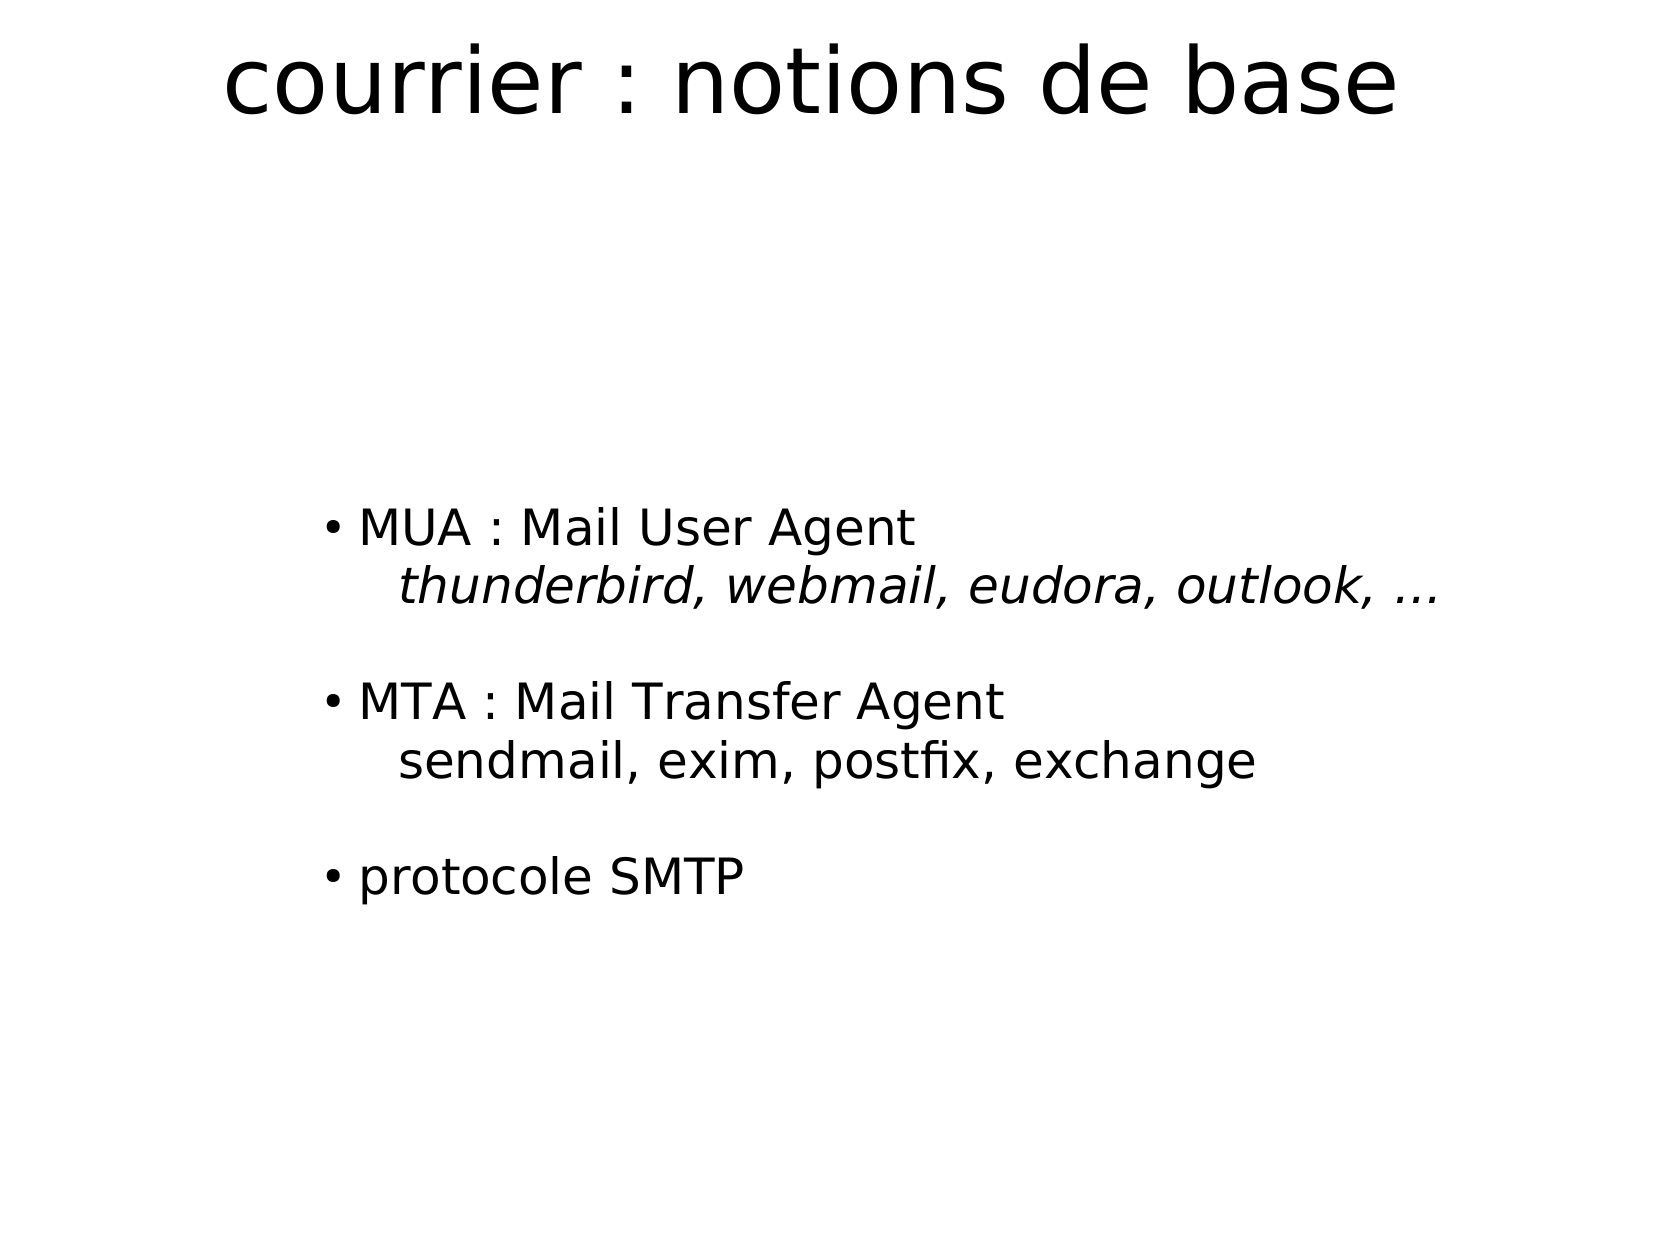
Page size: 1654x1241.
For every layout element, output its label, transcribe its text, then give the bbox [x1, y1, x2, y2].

text_box MUA : Mail User Agent thunderbird, webmail, eudora, outlook, ... MTA : Mail Transfer Agent sendmail, exim, postfix, exchange protocole SMTP [324, 498, 1443, 907]
title courrier : notions de base [121, 17, 1504, 143]
